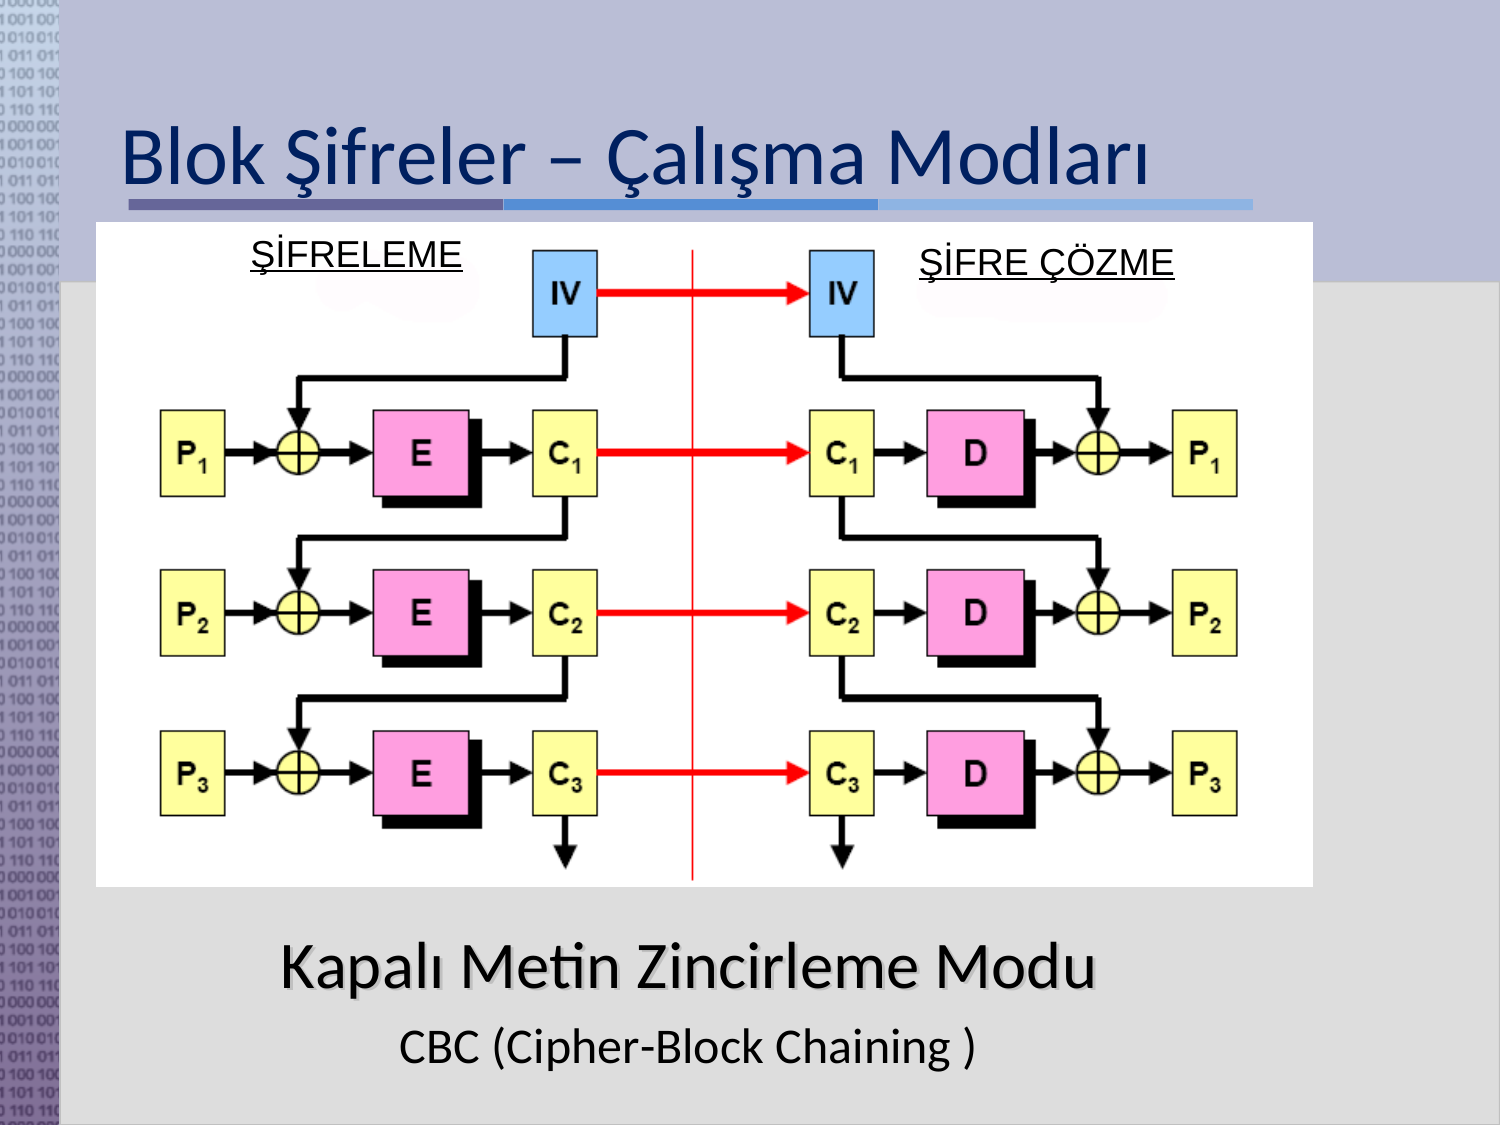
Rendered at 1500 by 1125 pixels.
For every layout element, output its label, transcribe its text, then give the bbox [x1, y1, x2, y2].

text_box [1190, 199, 1253, 211]
picture [96, 222, 1313, 887]
text_box ŞİFRELEME [235, 222, 478, 283]
text_box [128, 199, 903, 211]
text_box Kapalı Metin Zincirleme Modu CBC (Cipher-Block Chaining ) [164, 914, 1215, 1114]
text_box Blok Şifreler – Çalışma Modları [105, 93, 1219, 210]
picture [0, 0, 60, 1125]
text_box ŞİFRE ÇÖZME [903, 199, 1190, 292]
